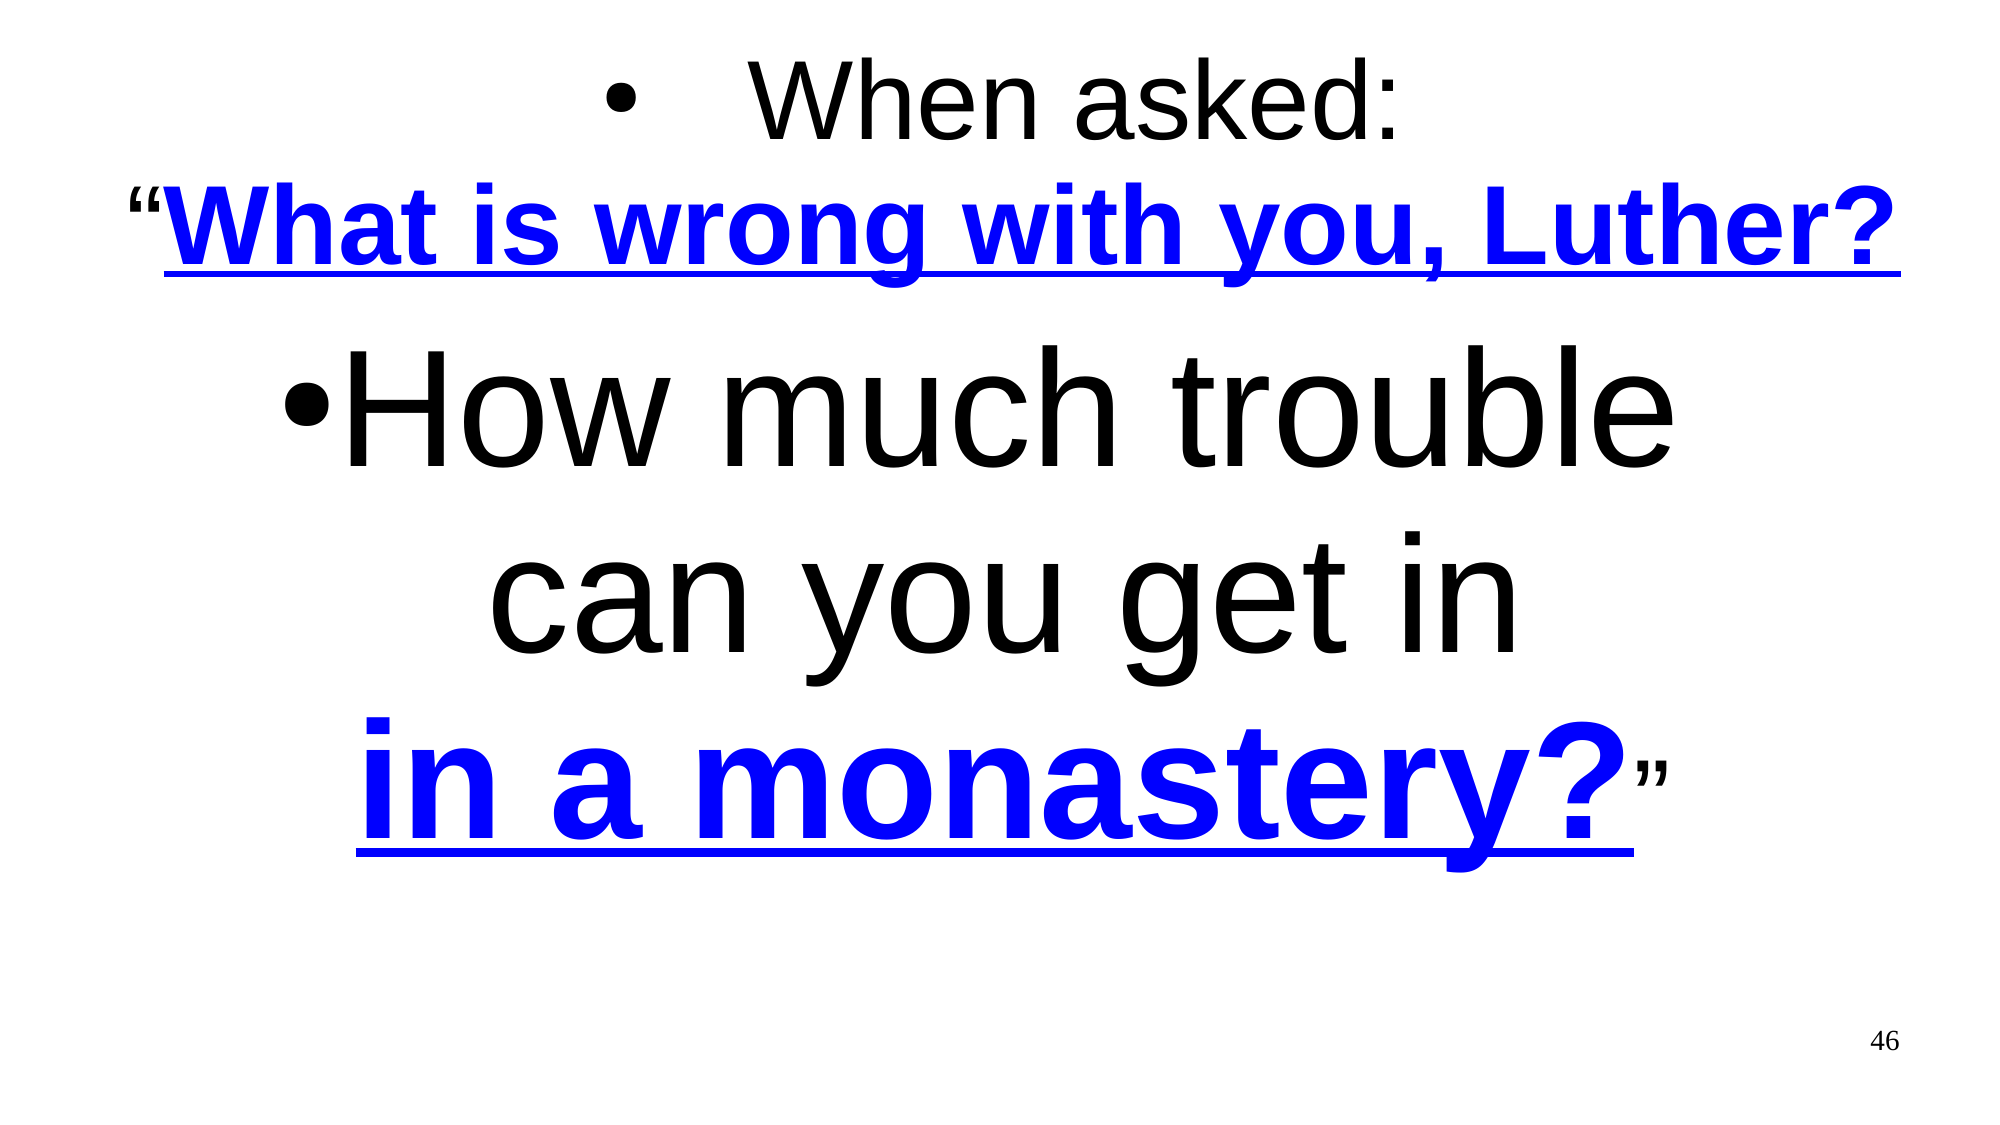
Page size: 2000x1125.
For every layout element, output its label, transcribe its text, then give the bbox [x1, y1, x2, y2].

list When asked: “What is wrong with you, Luther? How much trouble can you get in in a monastery?” [37, 37, 1951, 1088]
